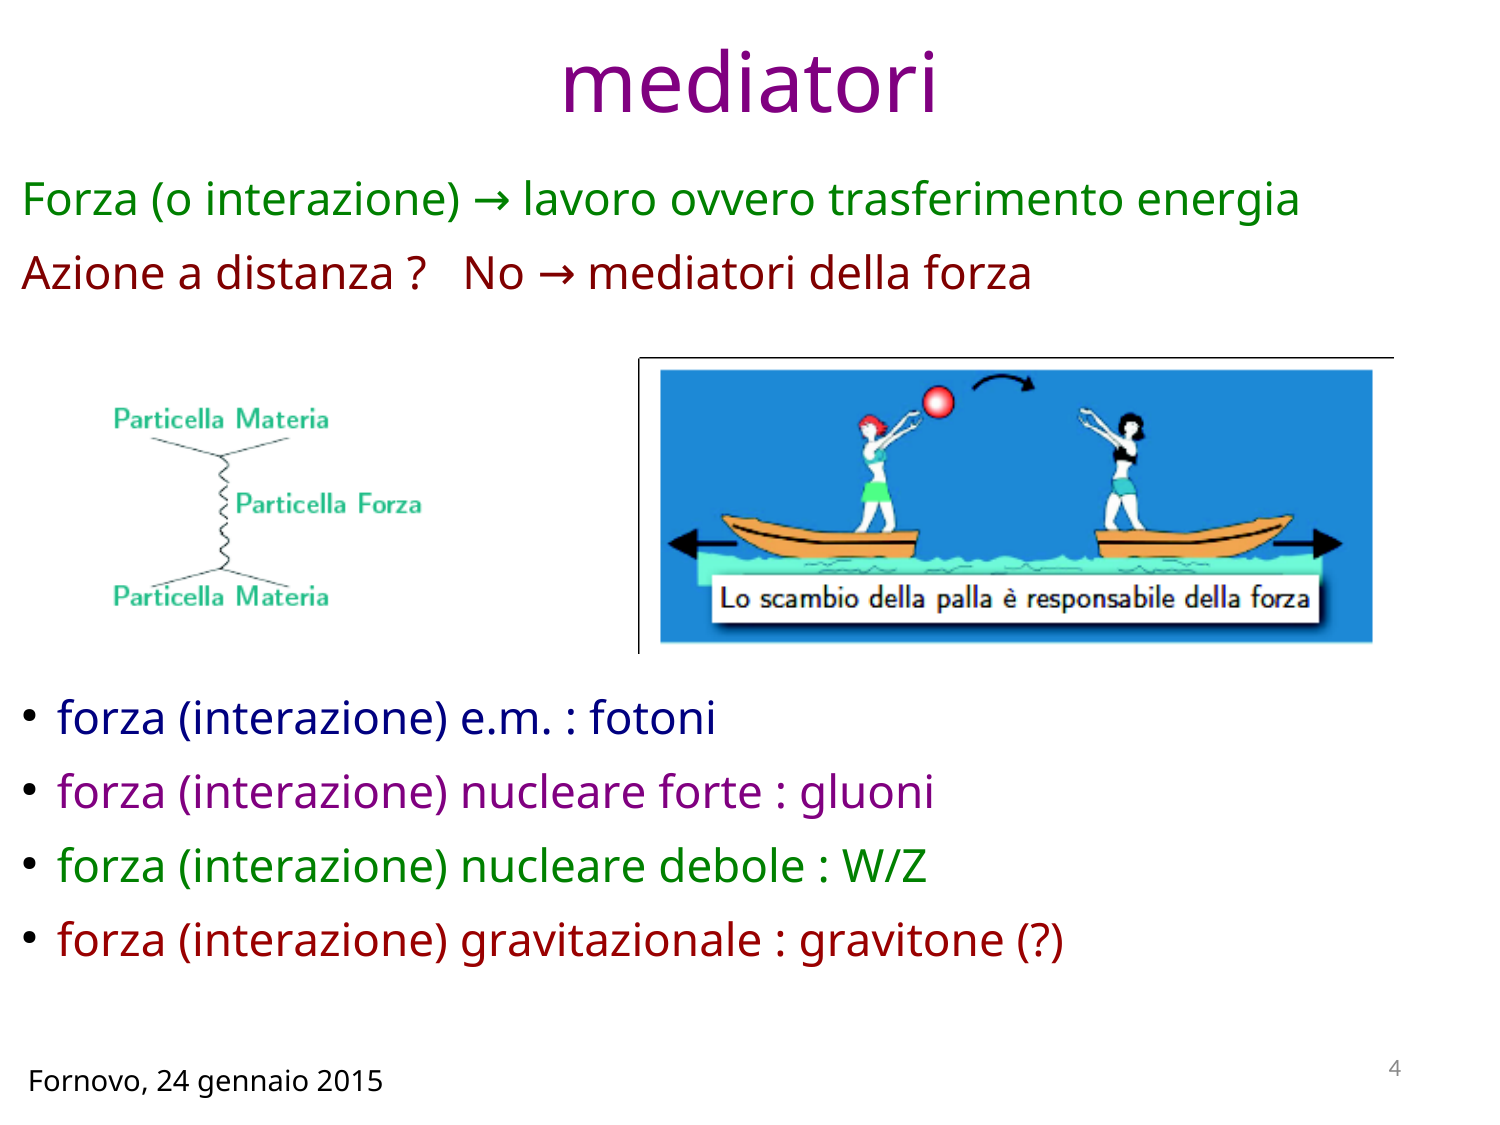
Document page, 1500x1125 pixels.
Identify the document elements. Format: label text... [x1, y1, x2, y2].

text_box mediatori [112, 0, 1388, 153]
text_box <numero> [1074, 1042, 1417, 1095]
picture [59, 383, 430, 628]
picture [638, 357, 1394, 654]
text_box Forza (o interazione) → lavoro ovvero trasferimento energia Azione a distanza ? No → mediatori della forza forza (interazione) e.m. : fotoni forza (interazione) nucleare forte : gluoni forza (interazione) nucleare debole : W/Z forza (interazione) gravitazionale : gravitone (?) [6, 153, 1500, 1022]
